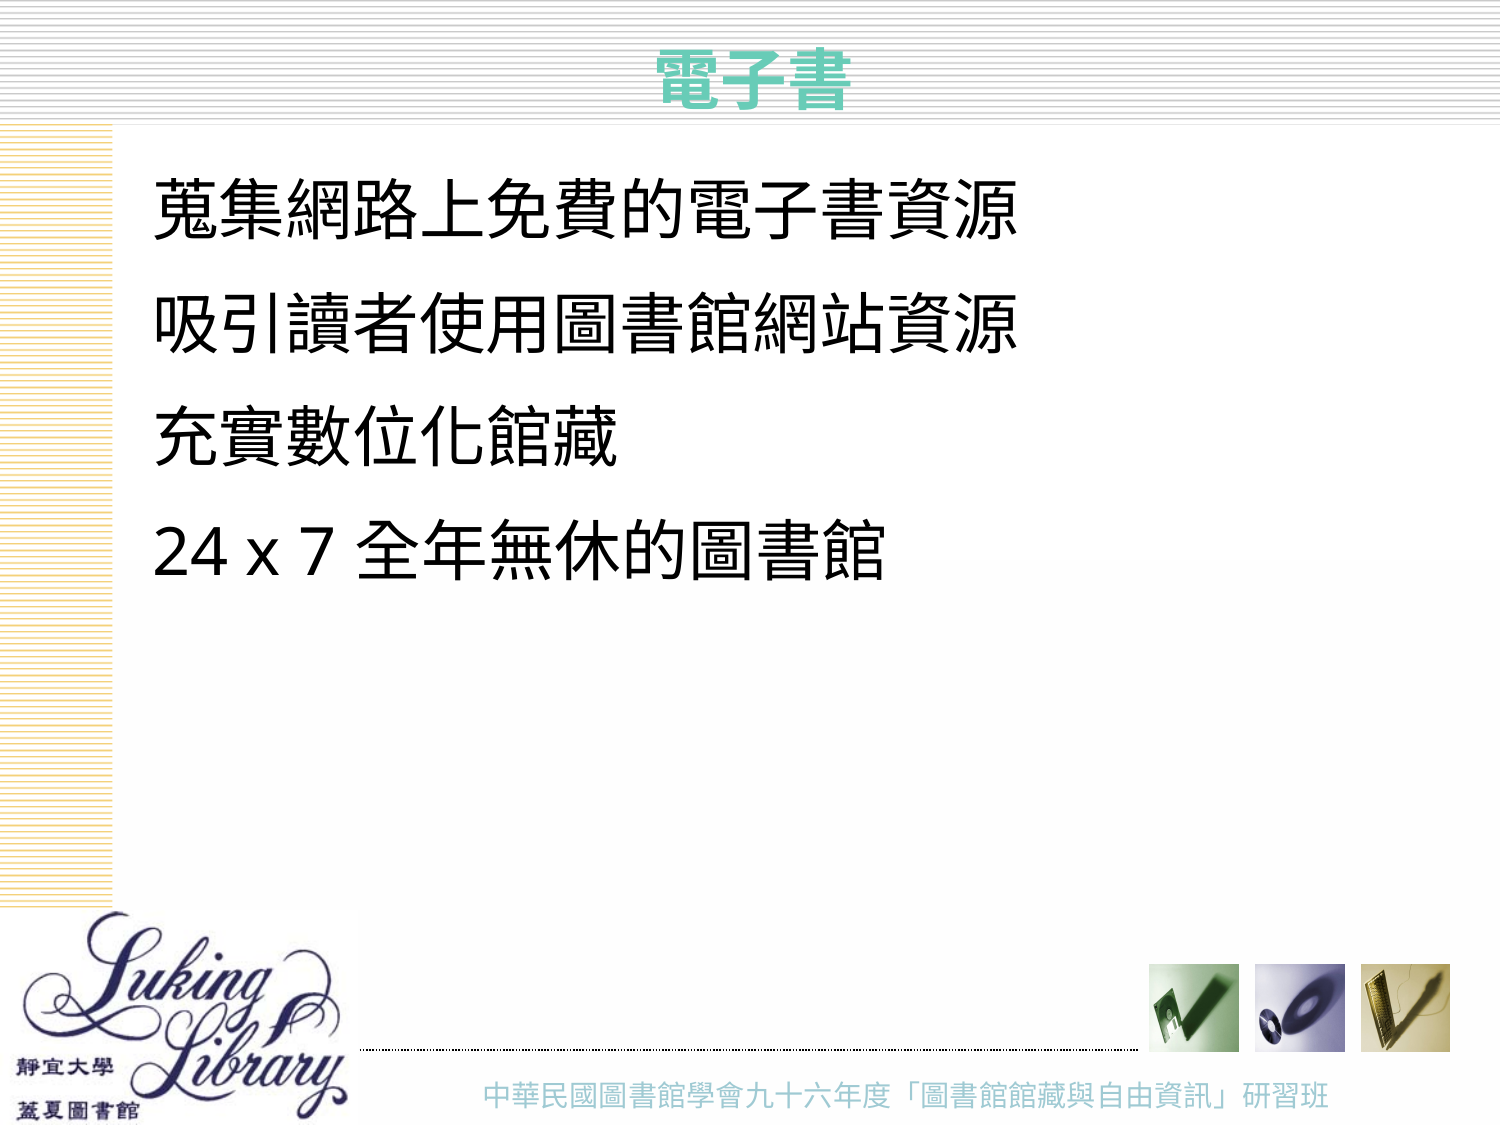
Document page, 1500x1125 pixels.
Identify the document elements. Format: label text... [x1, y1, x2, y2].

picture [0, 0, 1500, 1125]
list 蒐集網路上免費的電子書資源 吸引讀者使用圖書館網站資源 充實數位化館藏 24 x 7全年無休的圖書館 [137, 149, 1413, 1013]
picture [1255, 1013, 1345, 1052]
title 電子書 [74, 27, 1433, 123]
picture [1361, 964, 1450, 1052]
picture [1149, 1013, 1239, 1052]
